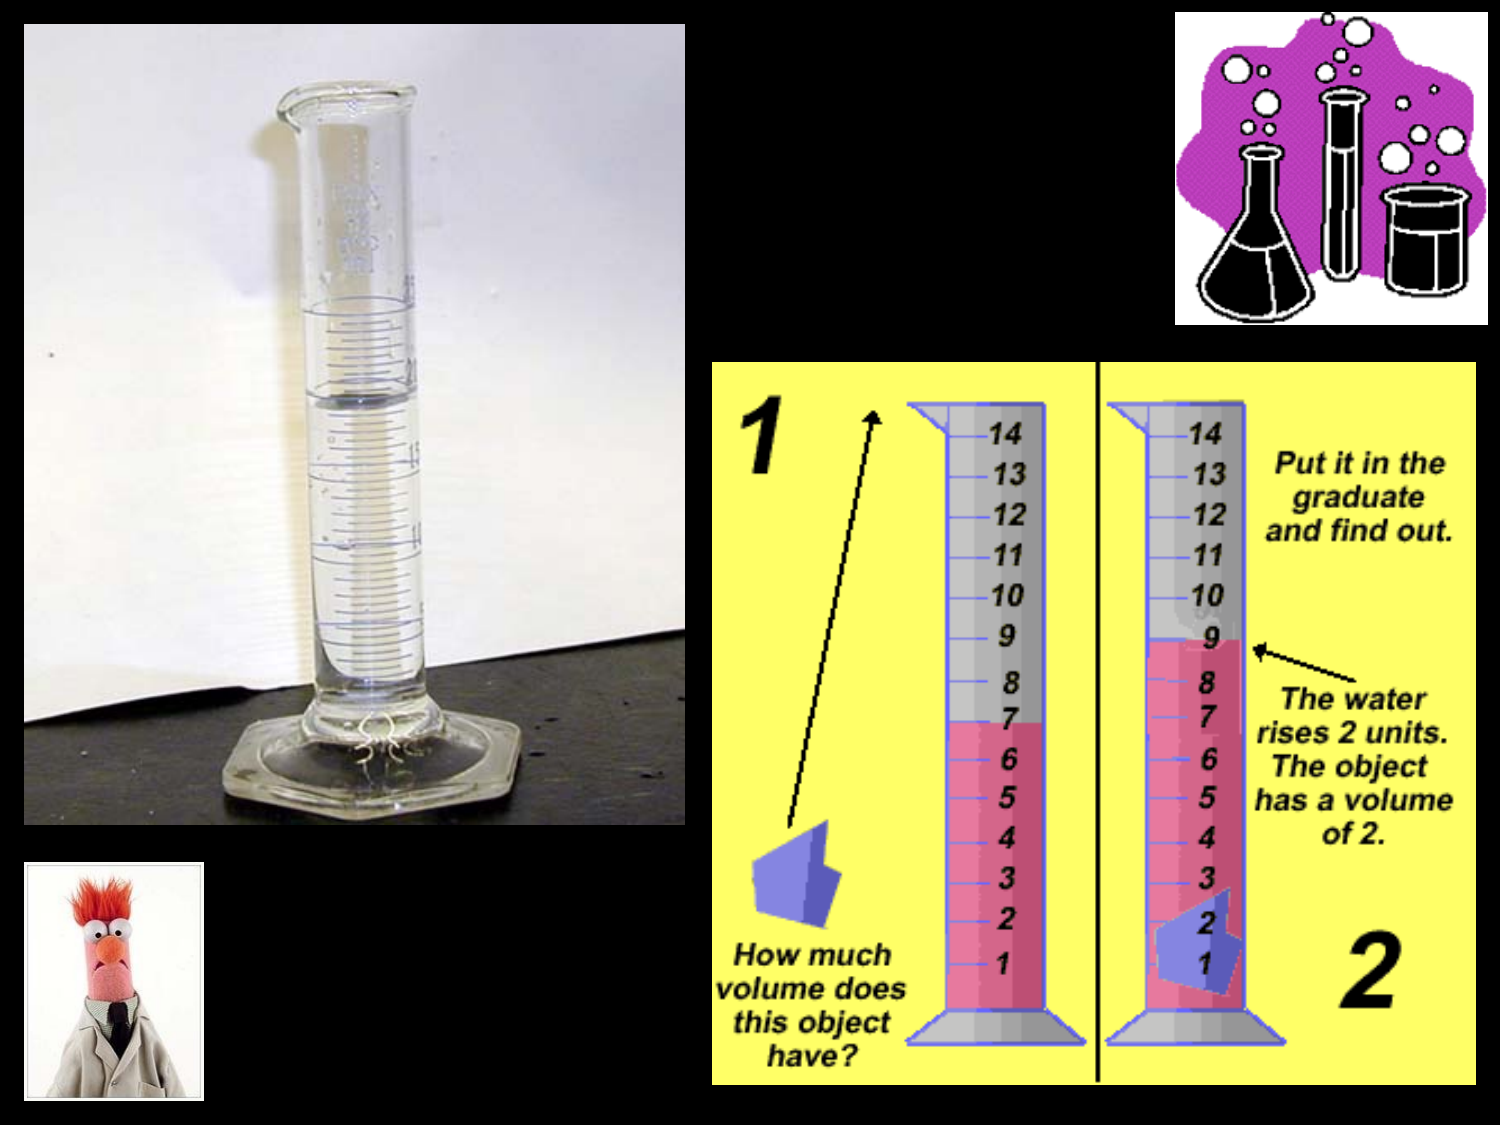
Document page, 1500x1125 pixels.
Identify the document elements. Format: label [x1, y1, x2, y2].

picture [24, 862, 204, 1101]
picture [712, 362, 1476, 1085]
picture [1175, 12, 1488, 325]
picture [24, 24, 685, 826]
